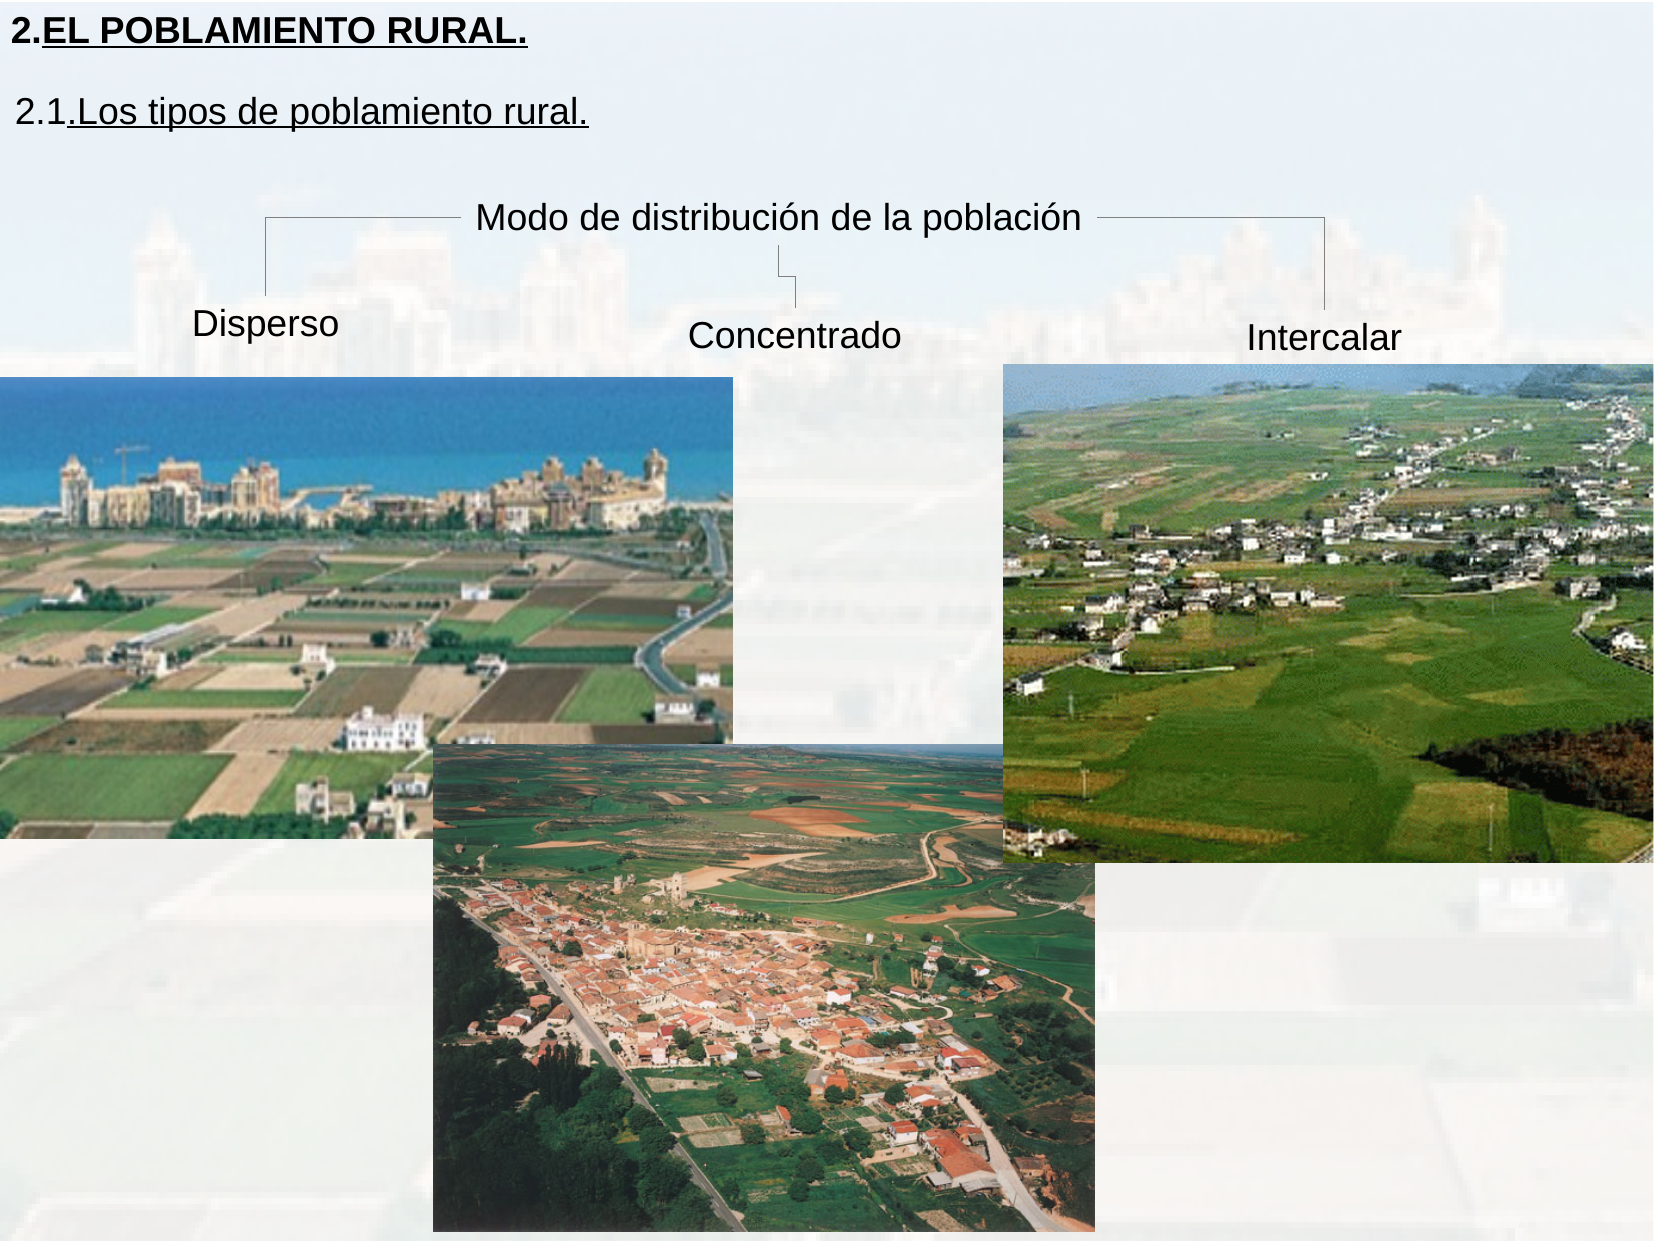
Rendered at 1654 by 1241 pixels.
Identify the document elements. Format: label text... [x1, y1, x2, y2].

text_box Modo de distribución de la población [460, 188, 1098, 246]
text_box Disperso [177, 295, 355, 353]
text_box Concentrado [673, 307, 917, 364]
picture [0, 2, 1654, 1241]
text_box Intercalar [1231, 309, 1418, 364]
text_box 2.EL POBLAMIENTO RURAL. [0, 2, 544, 61]
text_box 2.1.Los tipos de poblamiento rural. [0, 82, 604, 140]
